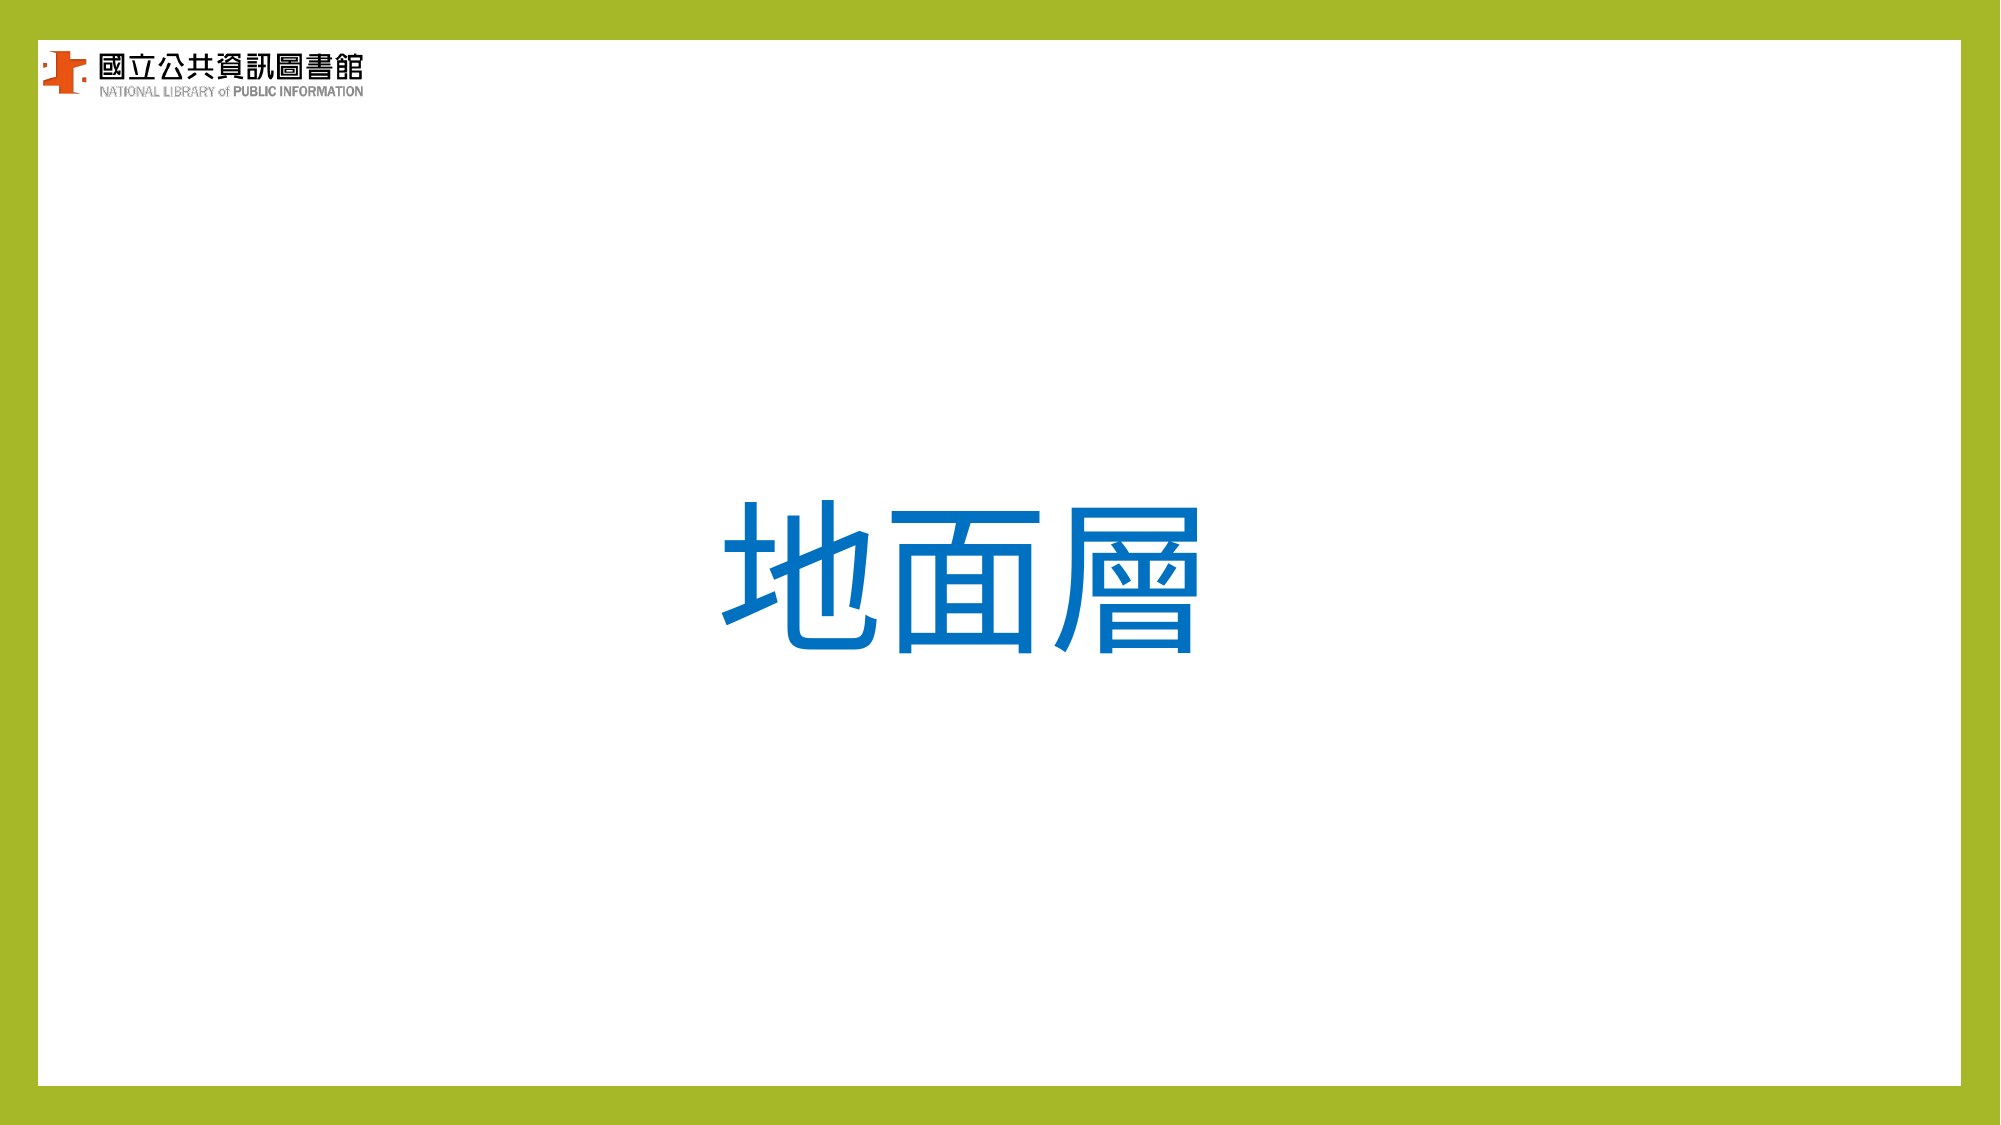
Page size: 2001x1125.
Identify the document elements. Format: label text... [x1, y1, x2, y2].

text_box 地面層 [701, 466, 1252, 684]
